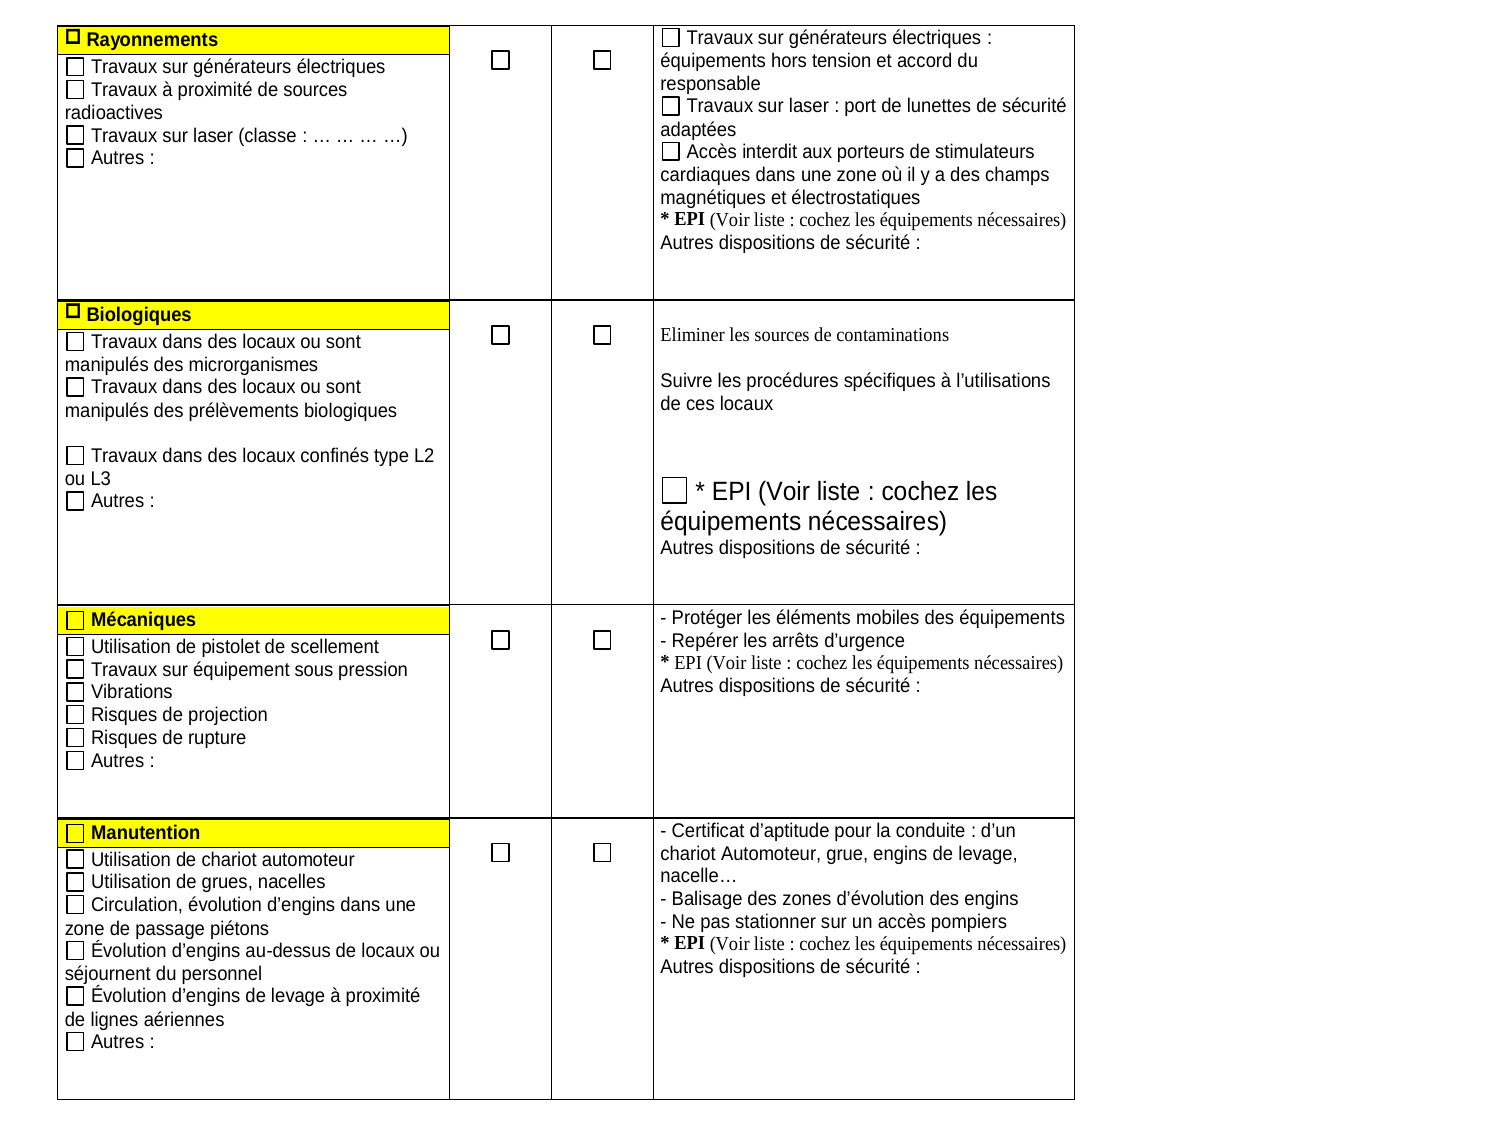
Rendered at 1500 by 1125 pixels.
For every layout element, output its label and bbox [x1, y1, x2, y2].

chart [50, 24, 1500, 1125]
